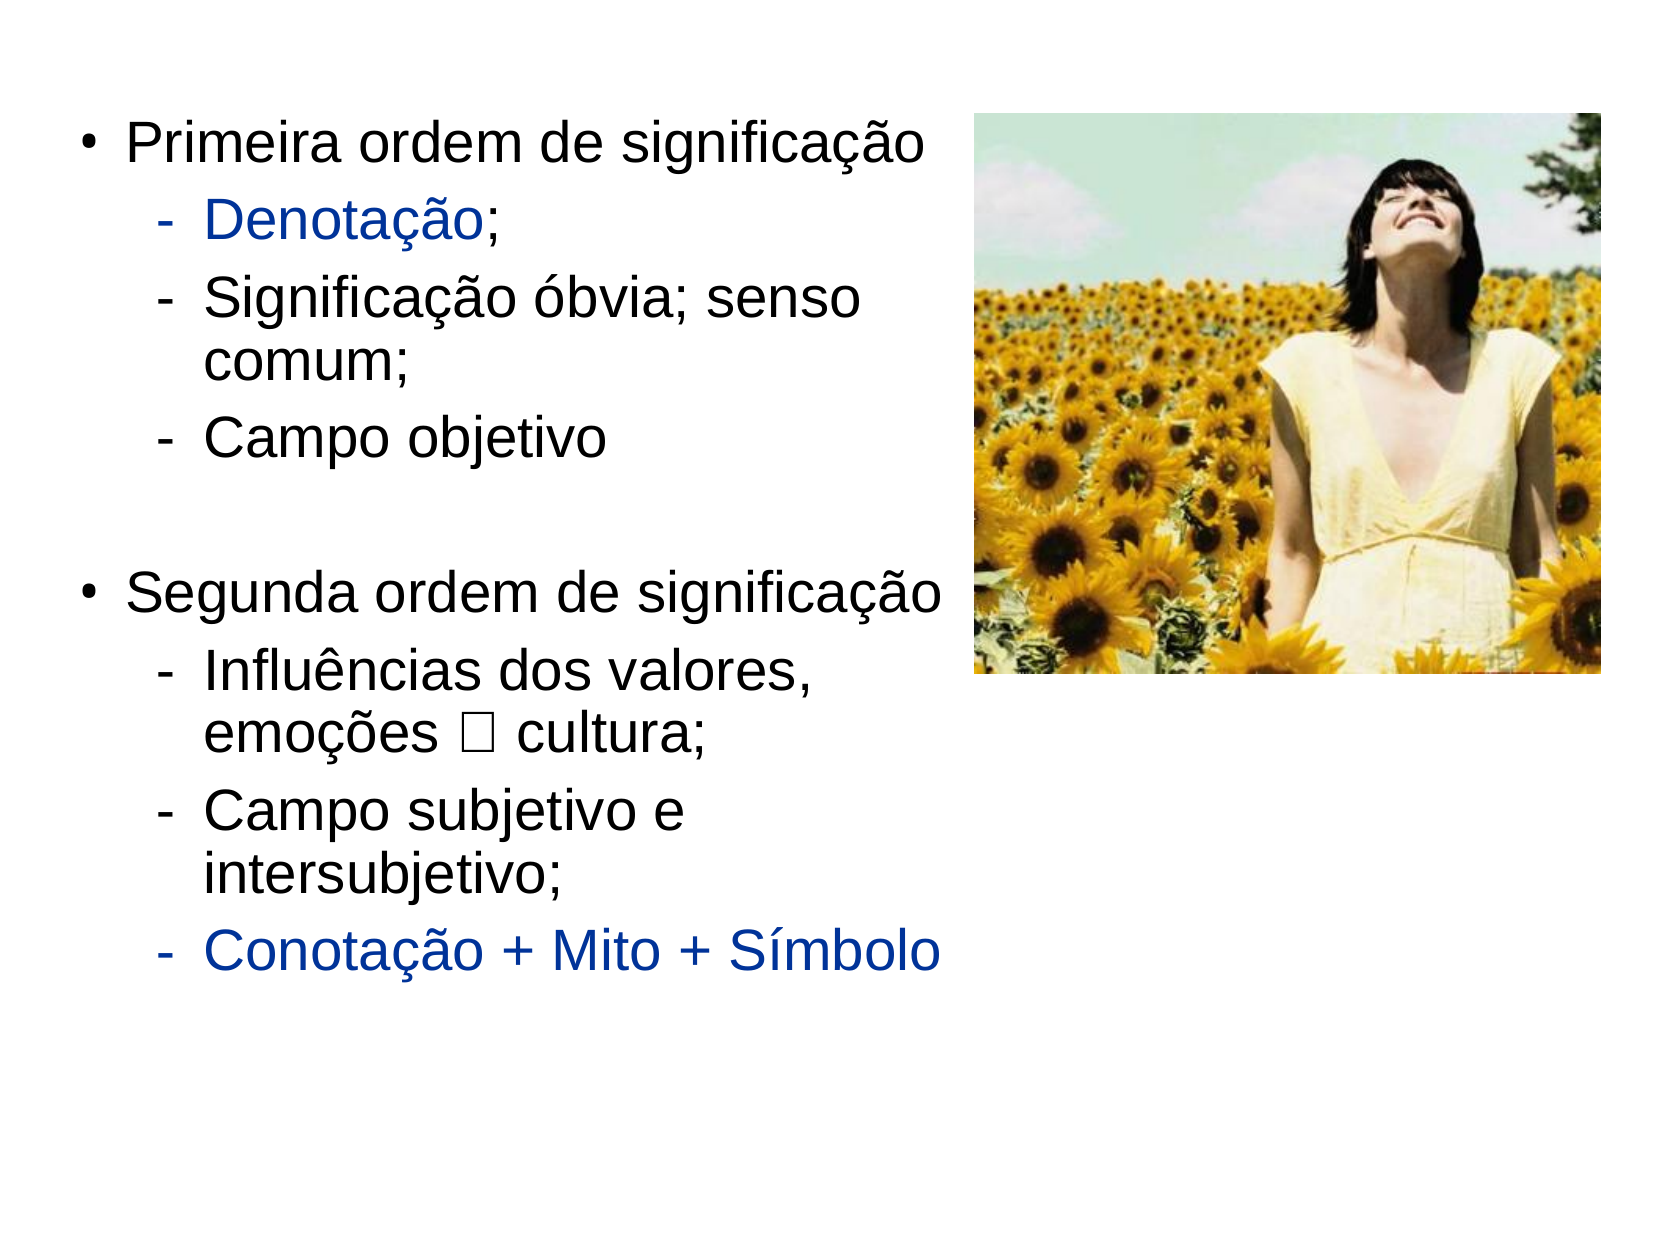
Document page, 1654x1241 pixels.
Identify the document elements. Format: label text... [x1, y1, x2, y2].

text_box Primeira ordem de significação Denotação; Significação óbvia; senso comum; Campo objetivo Segunda ordem de significação Influências dos valores, emoções  cultura; Campo subjetivo e intersubjetivo; Conotação + Mito + Símbolo [63, 104, 963, 1056]
picture [974, 113, 1601, 674]
